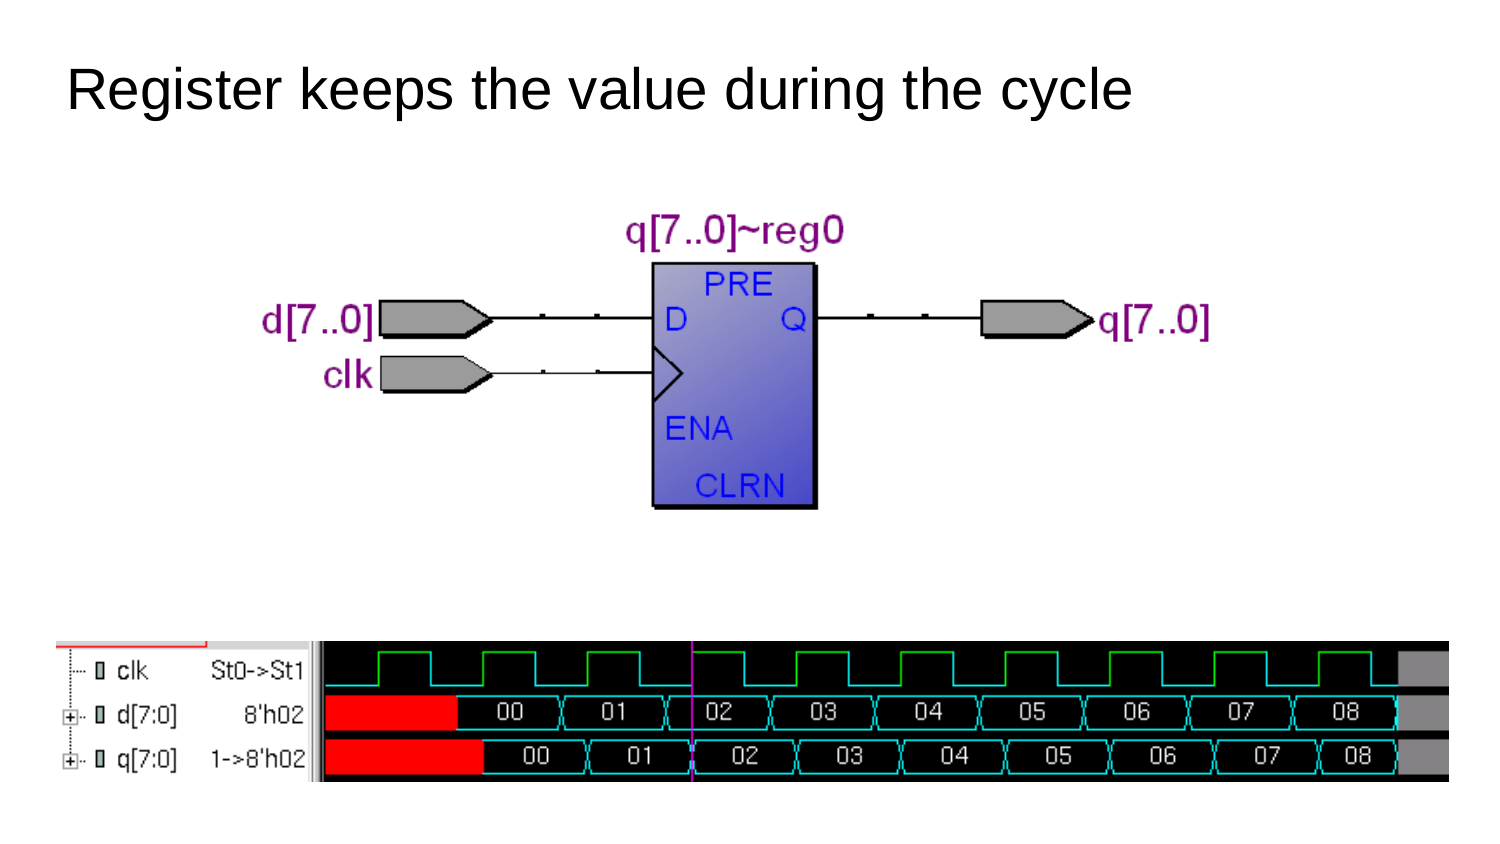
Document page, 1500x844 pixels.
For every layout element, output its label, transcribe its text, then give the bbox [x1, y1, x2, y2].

title Register keeps the value during the cycle [51, 36, 1449, 131]
picture [53, 188, 1452, 538]
picture [56, 641, 1449, 782]
